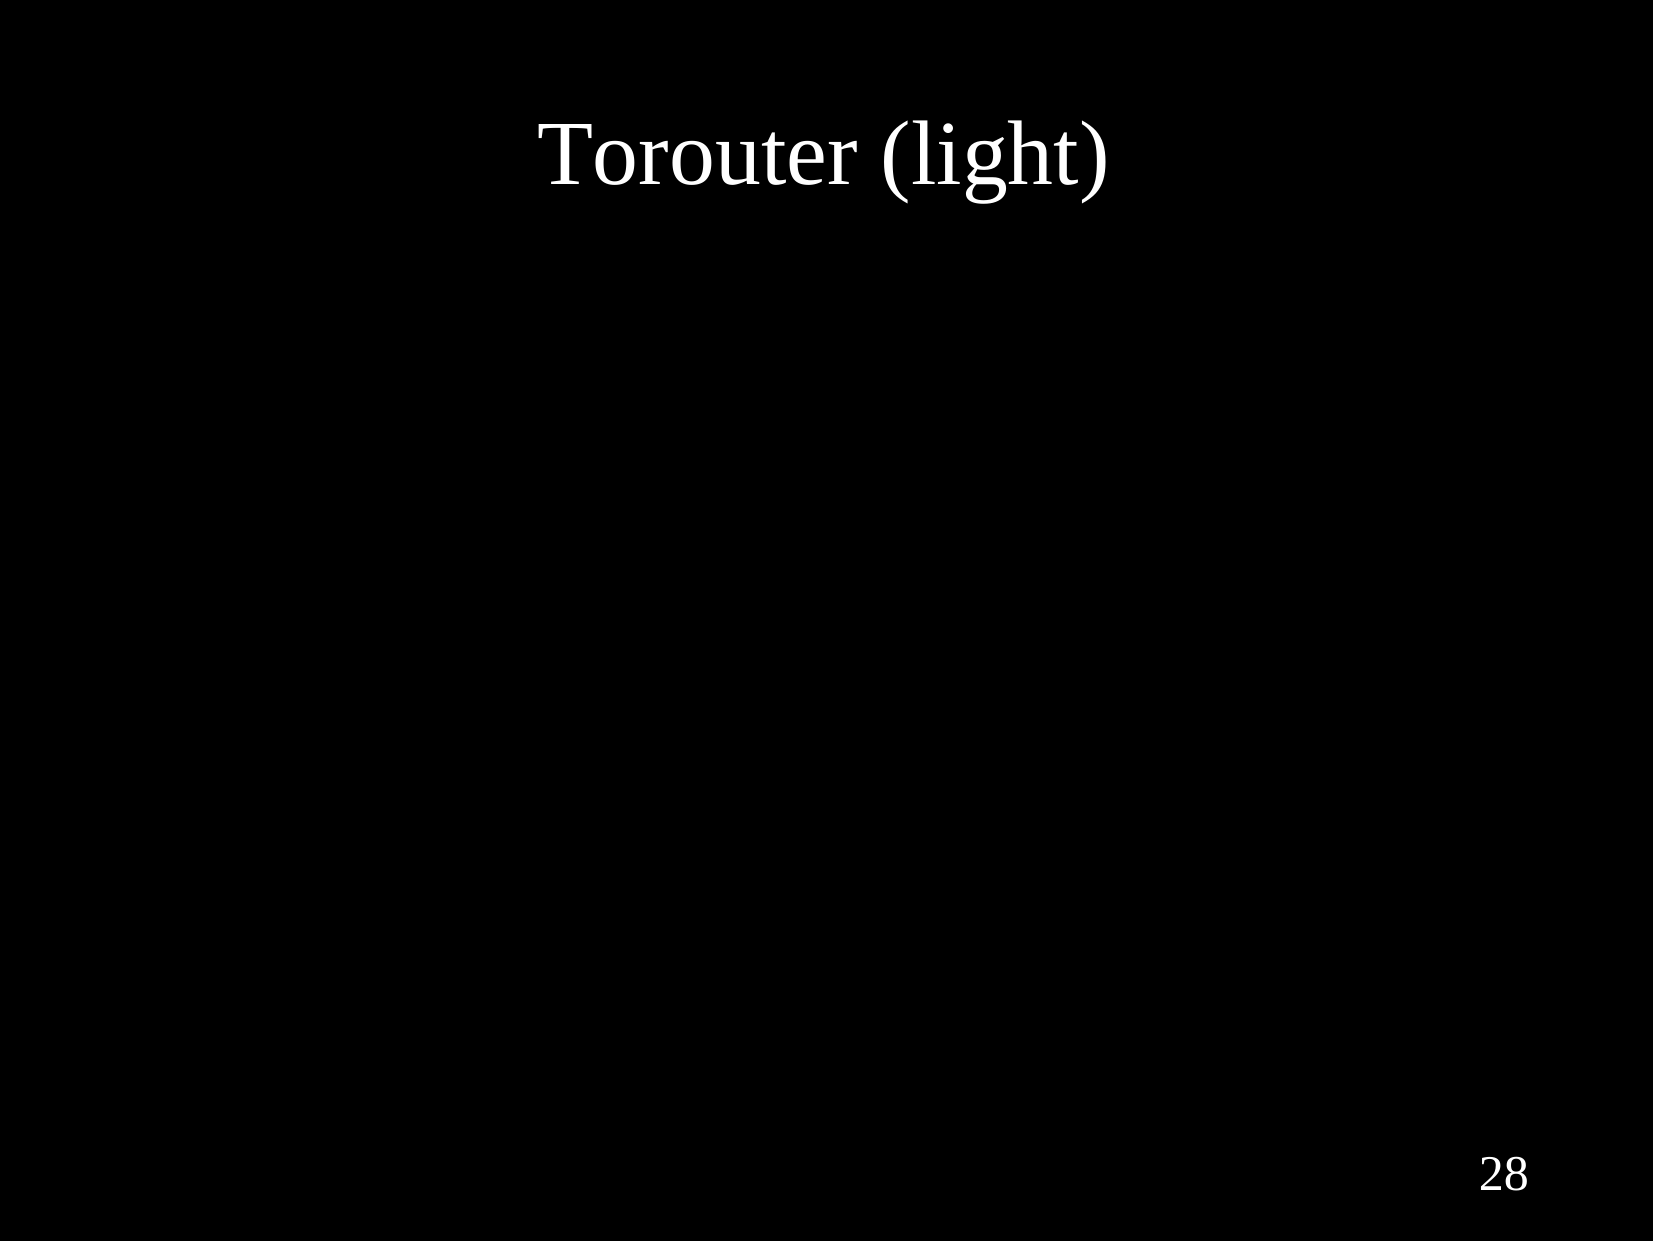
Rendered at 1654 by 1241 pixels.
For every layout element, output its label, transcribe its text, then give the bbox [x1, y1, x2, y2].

title Torouter (light) [118, 49, 1530, 257]
